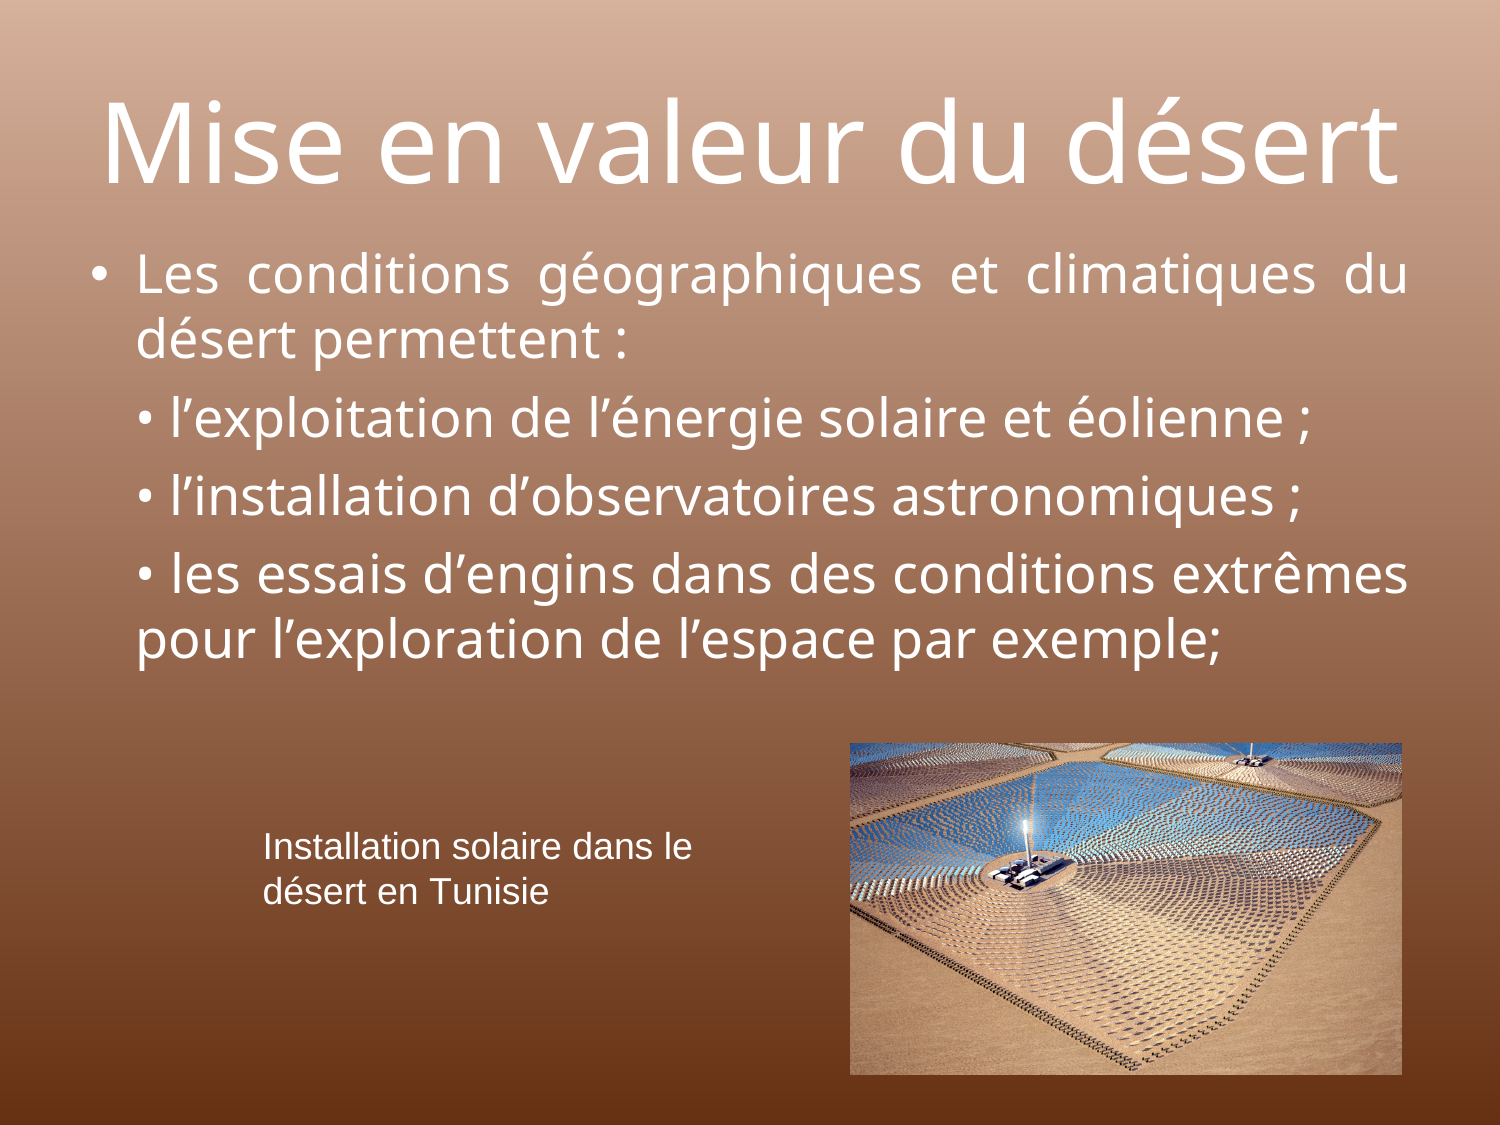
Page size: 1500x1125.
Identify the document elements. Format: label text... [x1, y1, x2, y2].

list Les conditions géographiques et climatiques du désert permettent : • l’exploitation de l’énergie solaire et éolienne ; • l’installation d’observatoires astronomiques ; • les essais d’engins dans des conditions extrêmes pour l’exploration de l’espace par exemple; [75, 232, 1426, 804]
text_box Installation solaire dans le désert en Tunisie [248, 814, 792, 934]
picture [850, 743, 1402, 1075]
title Mise en valeur du désert [75, 45, 1426, 232]
